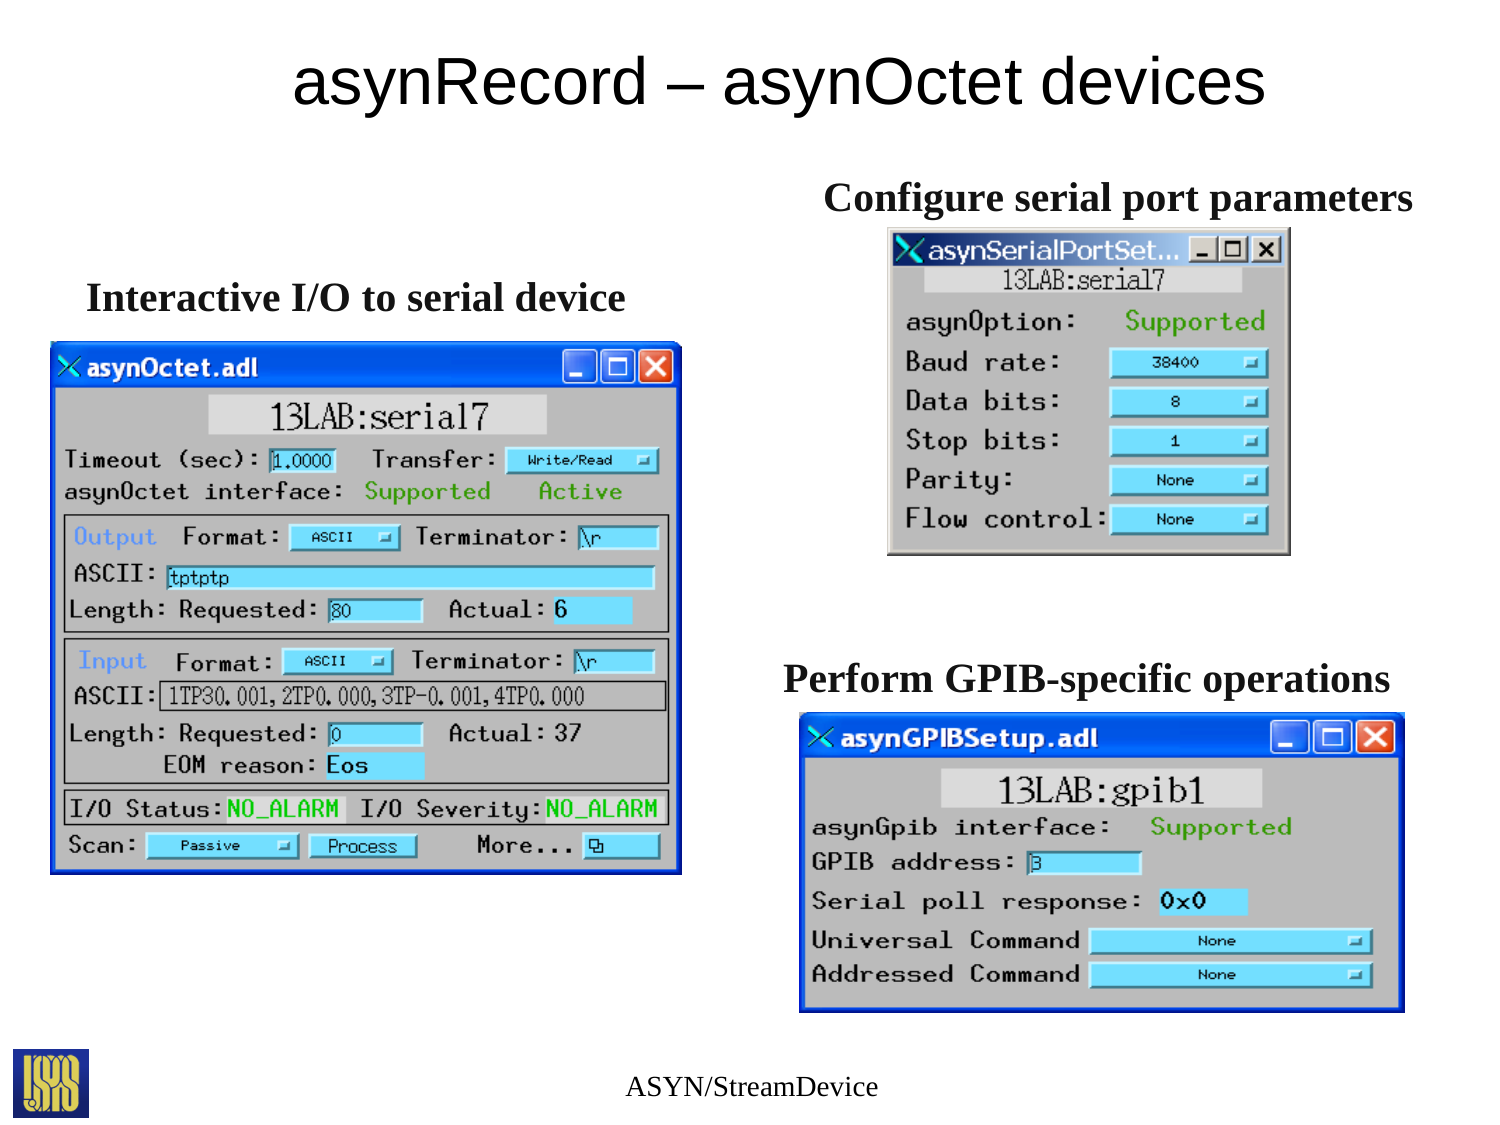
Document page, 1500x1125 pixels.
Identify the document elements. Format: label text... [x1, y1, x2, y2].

text_box Configure serial port parameters [737, 162, 1500, 229]
picture [799, 712, 1405, 1013]
picture [887, 229, 1291, 556]
text_box Perform GPIB-specific operations [705, 643, 1469, 709]
title asynRecord – asynOctet devices [125, 37, 1401, 126]
text_box Interactive I/O to serial device [49, 262, 663, 328]
picture [13, 1049, 89, 1118]
picture [50, 341, 682, 876]
